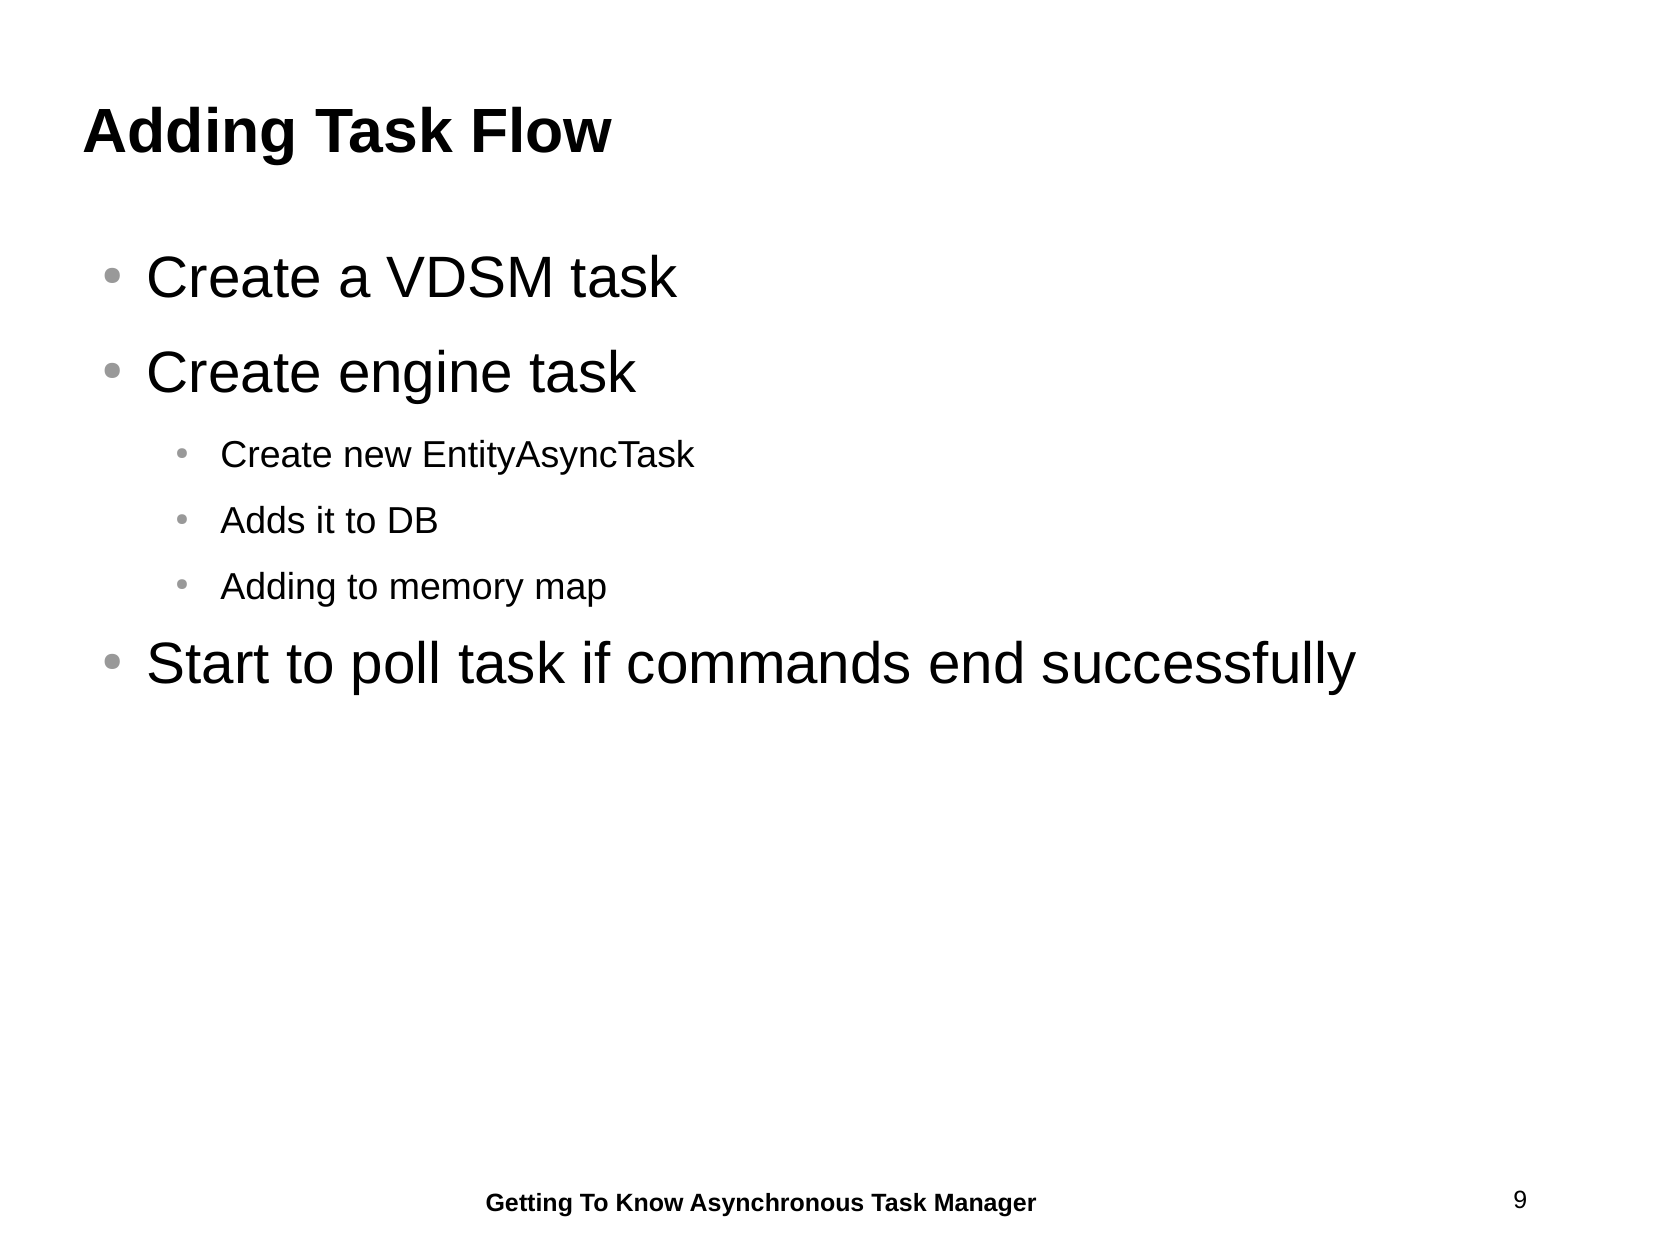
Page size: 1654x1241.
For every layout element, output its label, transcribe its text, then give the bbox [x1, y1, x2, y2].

list Create a VDSM task Create engine task Create new EntityAsyncTask Adds it to DB Adding to memory map Start to poll task if commands end successfully [86, 244, 1576, 1039]
title Adding Task Flow [82, 37, 1303, 225]
